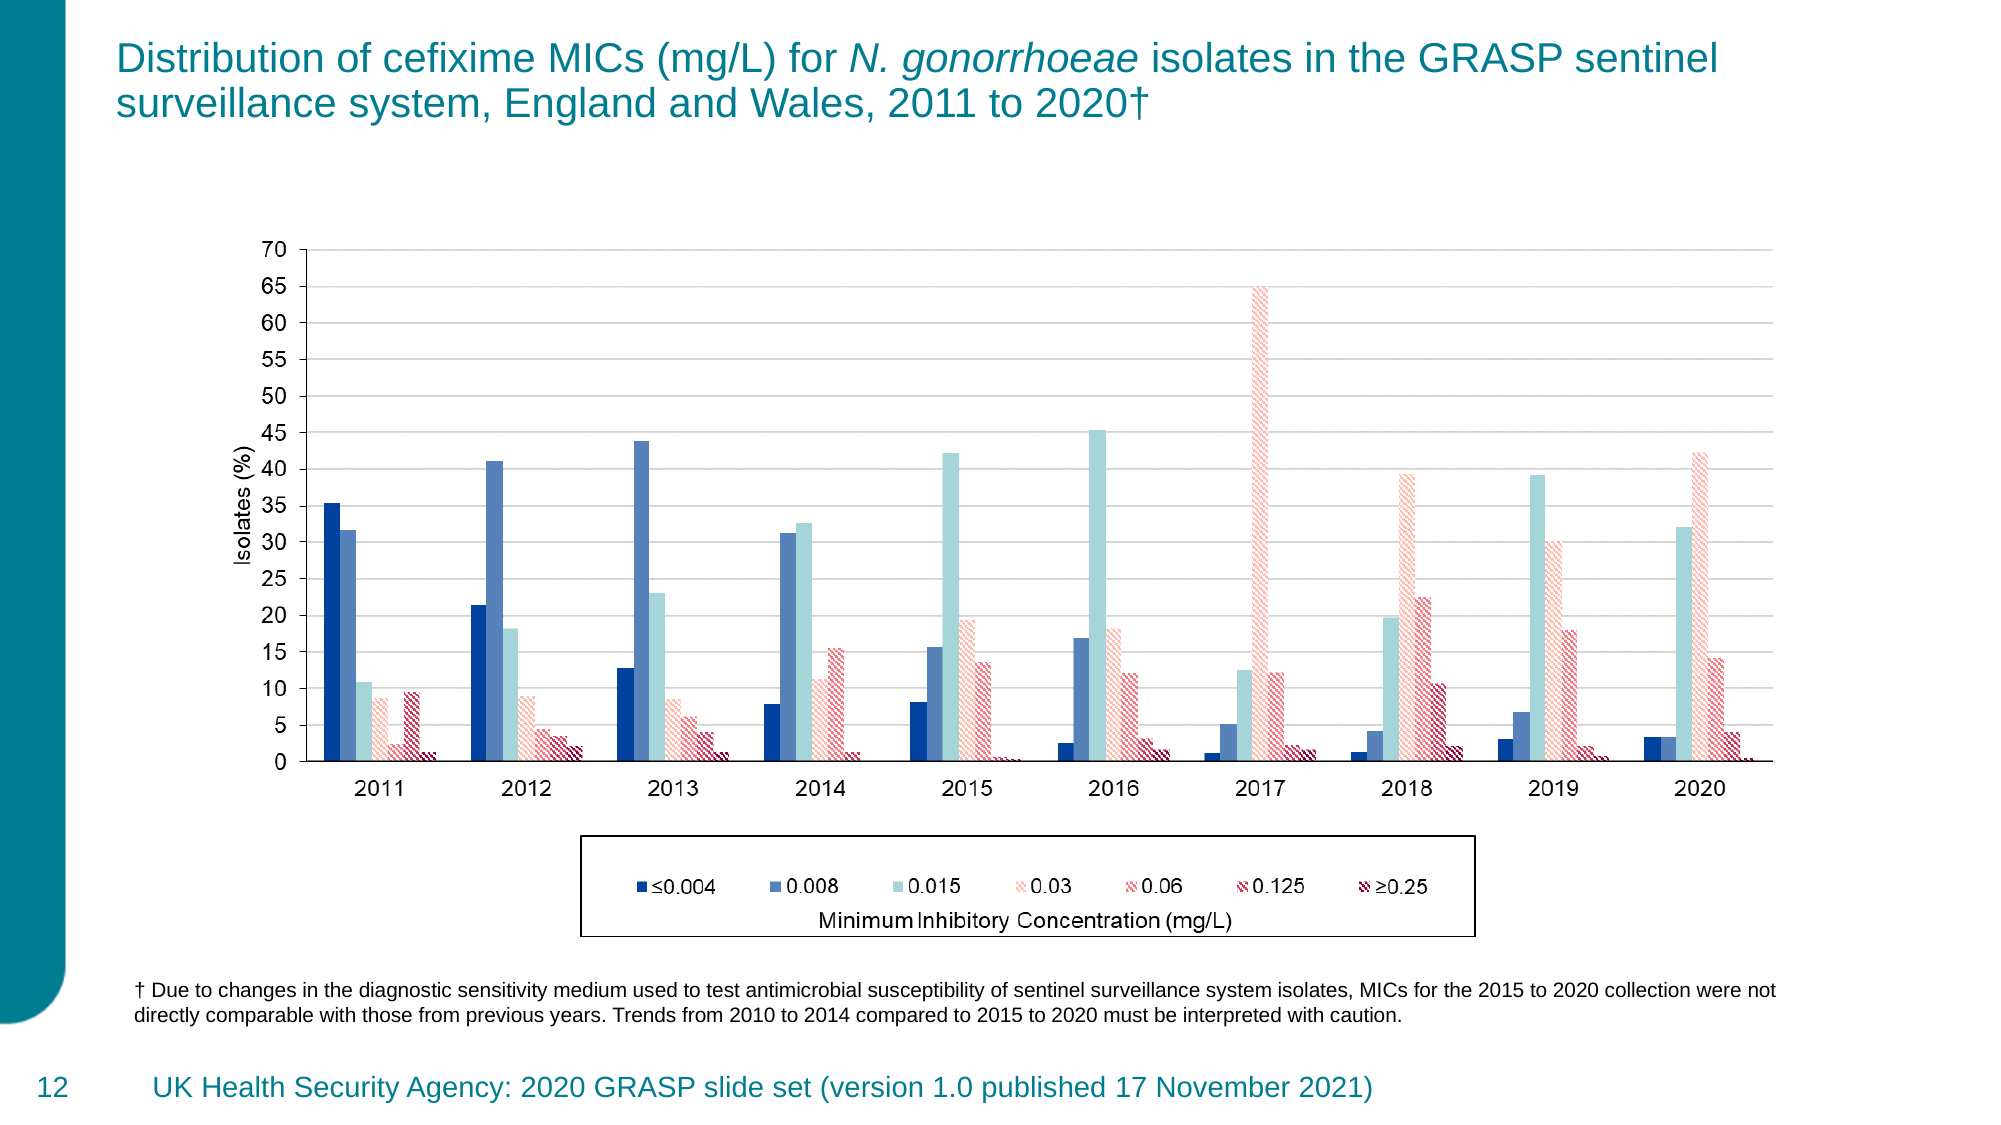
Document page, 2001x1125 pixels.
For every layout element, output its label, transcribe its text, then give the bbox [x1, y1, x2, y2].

text_box † Due to changes in the diagnostic sensitivity medium used to test antimicrobial susceptibility of sentinel surveillance system isolates, MICs for the 2015 to 2020 collection were not directly comparable with those from previous years. Trends from 2010 to 2014 compared to 2015 to 2020 must be interpreted with caution. [119, 969, 1856, 1034]
picture [190, 222, 1837, 937]
text_box [21, 1056, 120, 1117]
title Distribution of cefixime MICs (mg/L) for N. gonorrhoeae isolates in the GRASP sentinel surveillance system, England and Wales, 2011 to 2020† [101, 29, 1926, 189]
text_box UK Health Security Agency: 2020 GRASP slide set (version 1.0 published 17 November 2021) [137, 1056, 1780, 1116]
